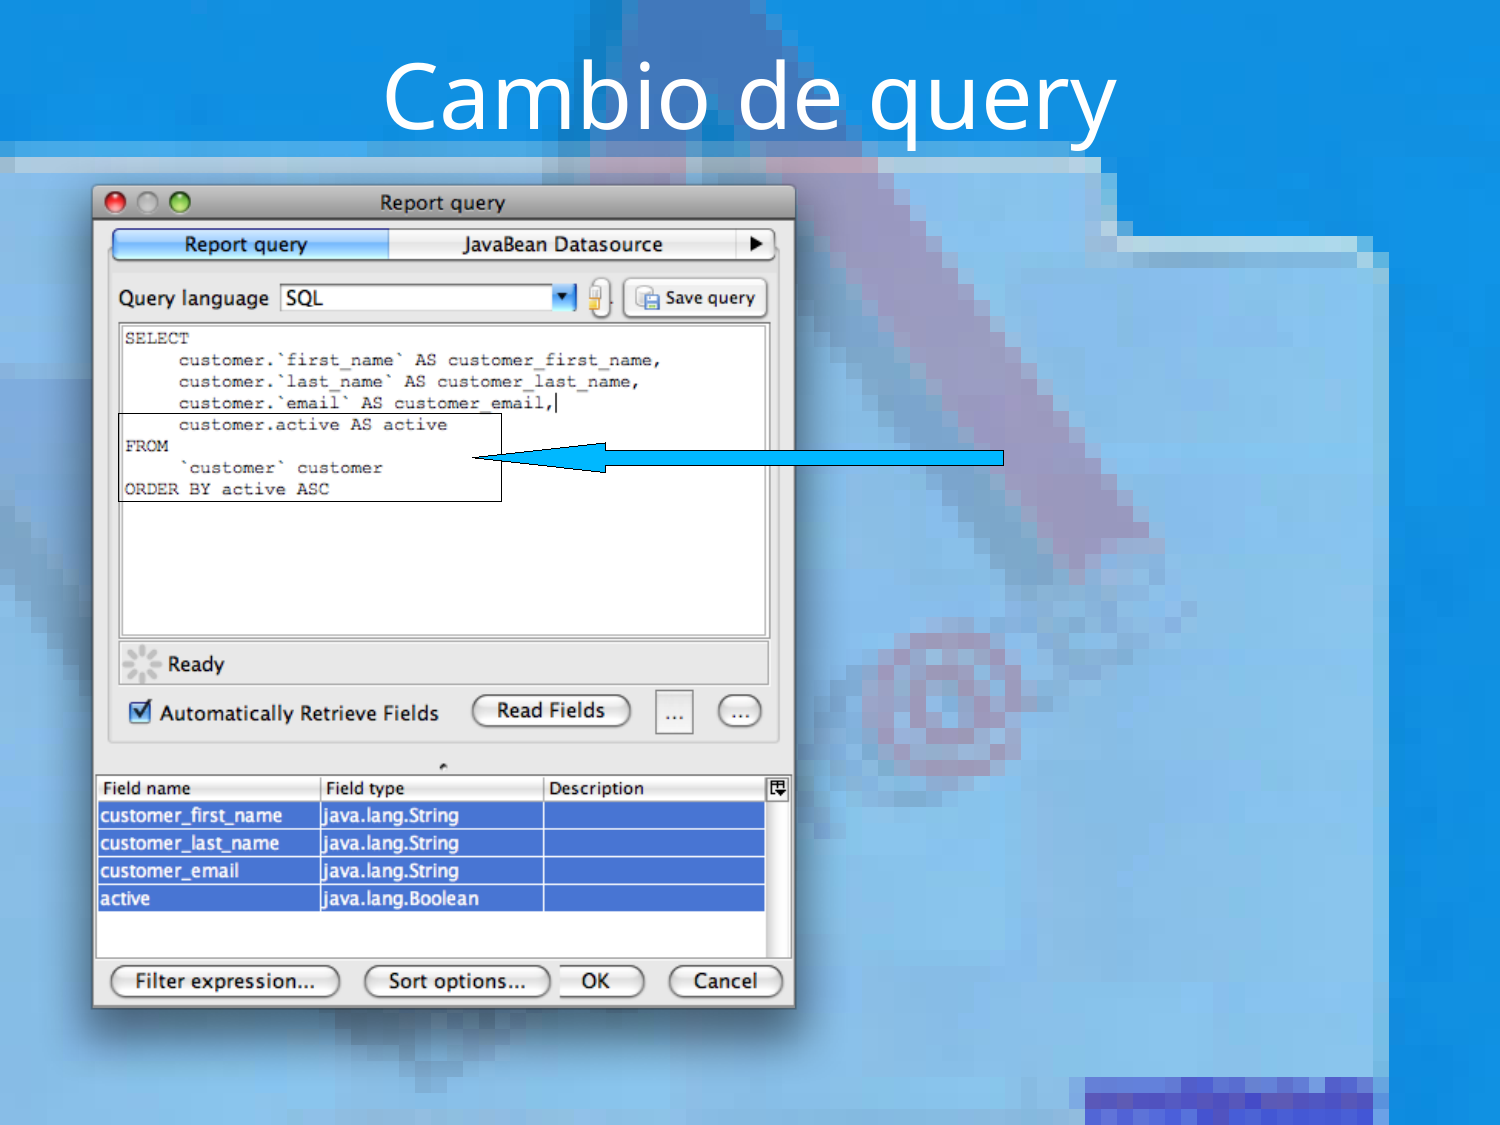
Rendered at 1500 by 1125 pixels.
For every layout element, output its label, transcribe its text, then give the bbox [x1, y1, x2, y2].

title Cambio de query [112, 0, 1388, 214]
text_box [472, 442, 1004, 473]
picture [0, 0, 1500, 1125]
